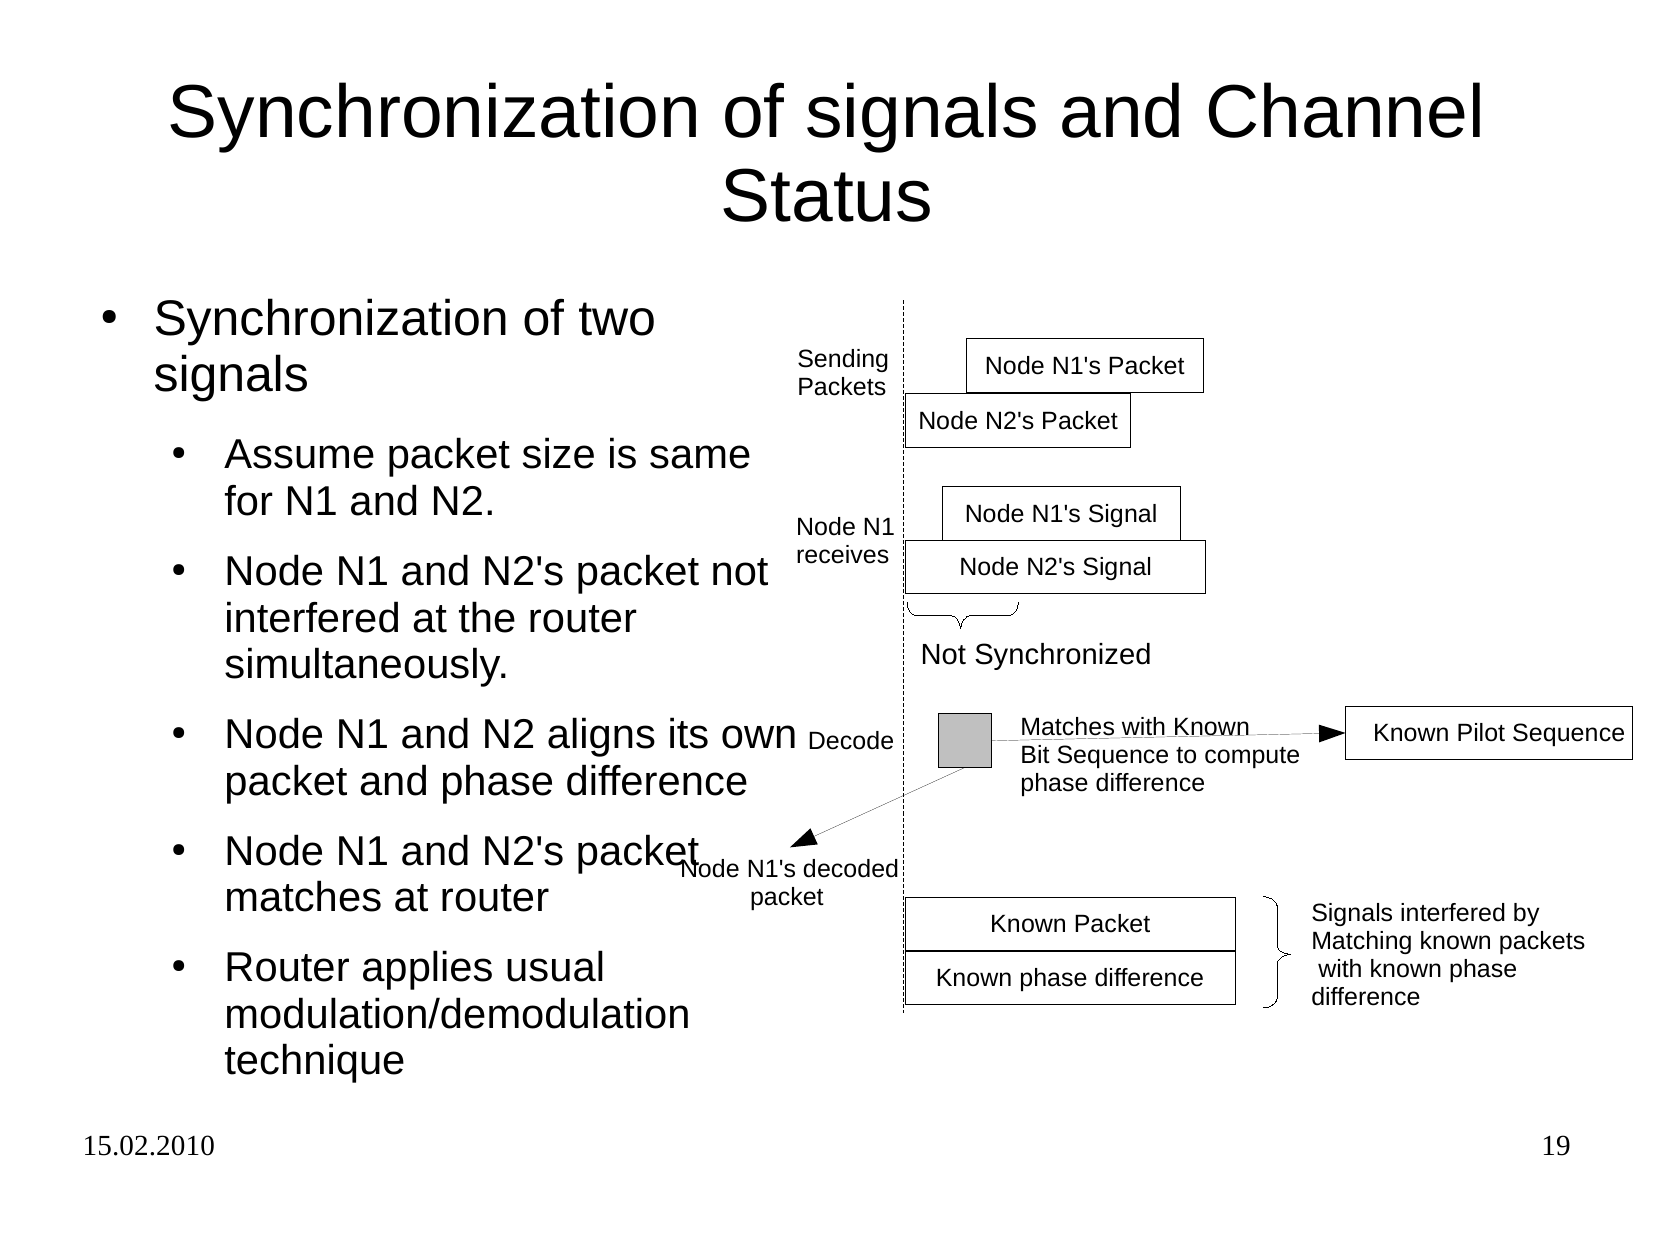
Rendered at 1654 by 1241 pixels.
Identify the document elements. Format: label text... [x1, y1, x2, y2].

text_box Matches with Known Bit Sequence to compute phase difference [1005, 705, 1337, 805]
text_box Known Pilot Sequence [1345, 706, 1633, 760]
text_box Sending Packets [782, 337, 905, 413]
picture [848, 734, 1576, 1119]
text_box [938, 713, 992, 768]
text_box Node N2's Packet [905, 393, 1131, 448]
text_box Node N1 receives [781, 505, 918, 577]
title Synchronization of signals and Channel Status [82, 49, 1571, 257]
text_box Node N1's decoded packet [665, 847, 915, 938]
text_box Node N2's Signal [905, 540, 1206, 594]
text_box Signals interfered by Matching known packets with known phase difference [1296, 891, 1613, 1018]
text_box Not Synchronized [905, 630, 1304, 704]
text_box Node N1's Packet [966, 338, 1204, 393]
picture [848, 300, 1576, 820]
text_box Decode [793, 719, 926, 763]
text_box Node N1's Signal [942, 486, 1181, 540]
text_box Known phase difference [905, 952, 1236, 1005]
list Synchronization of two signals Assume packet size is same for N1 and N2. Node N1 and N2's packet not interfered at the router simultaneously. Node N1 and N2 aligns its own packet and phase difference Node N1 and N2's packet matches at router Router applies usual modulation/demodulation technique [82, 290, 809, 1109]
text_box Known Packet [905, 897, 1236, 952]
